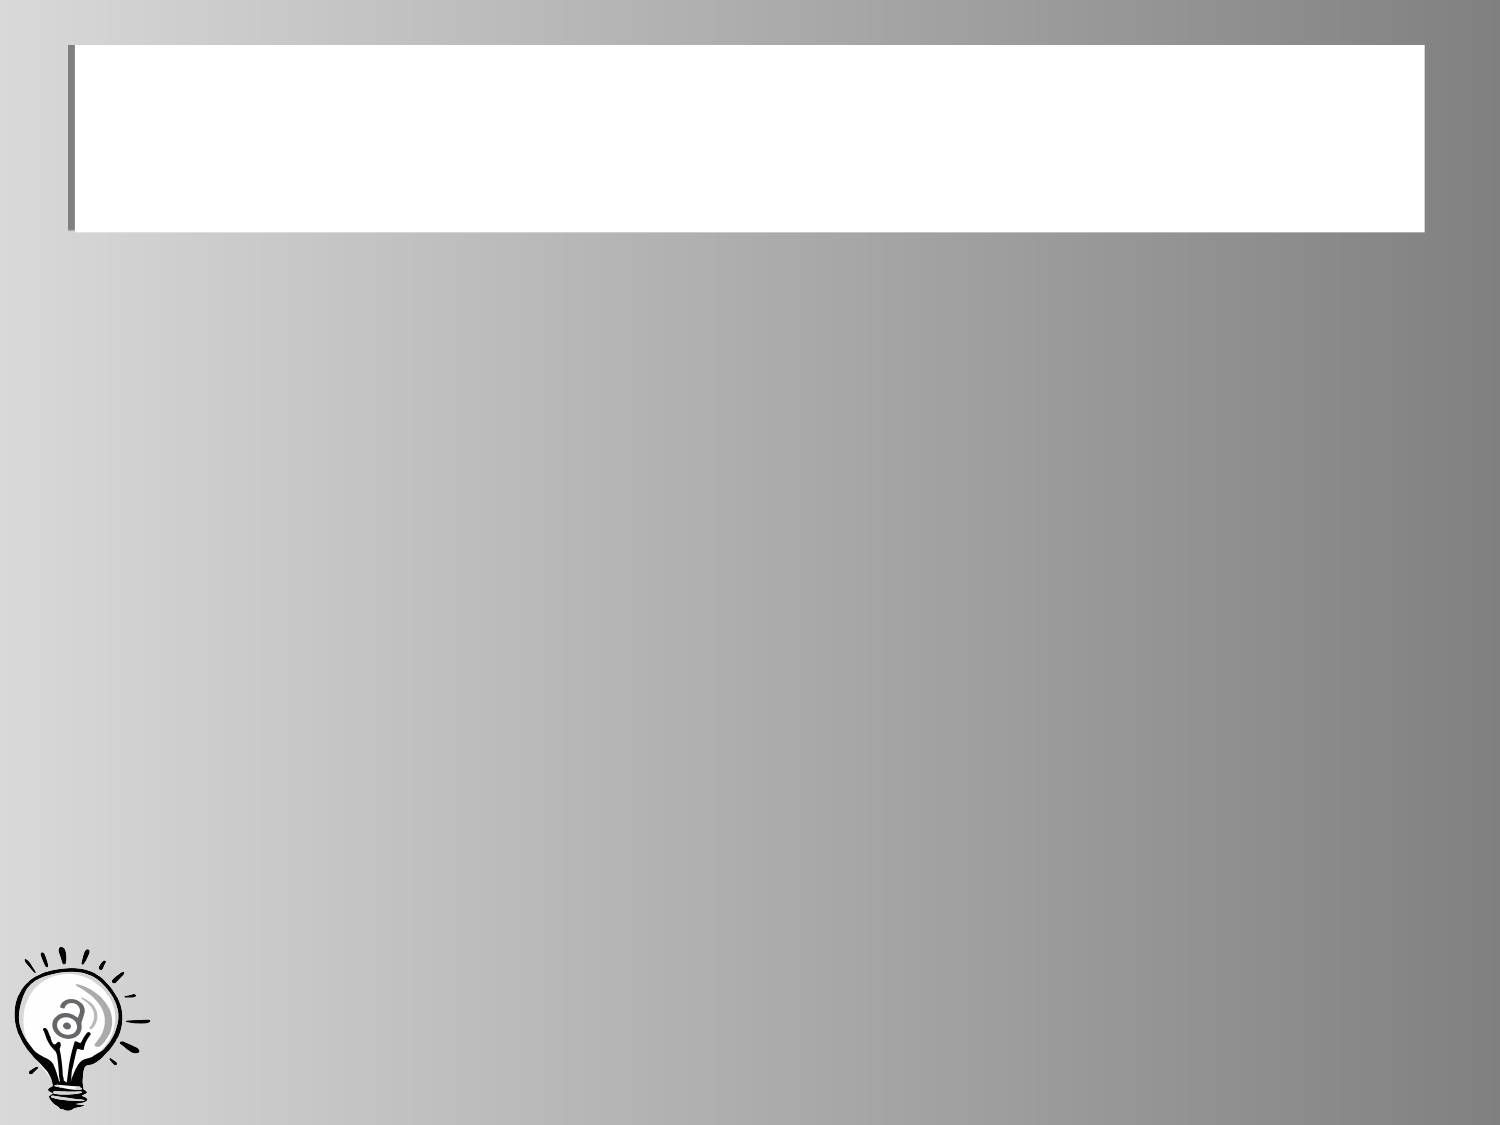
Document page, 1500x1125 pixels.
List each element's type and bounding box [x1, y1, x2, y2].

text_box [74, 45, 1425, 233]
picture [0, 915, 153, 1125]
